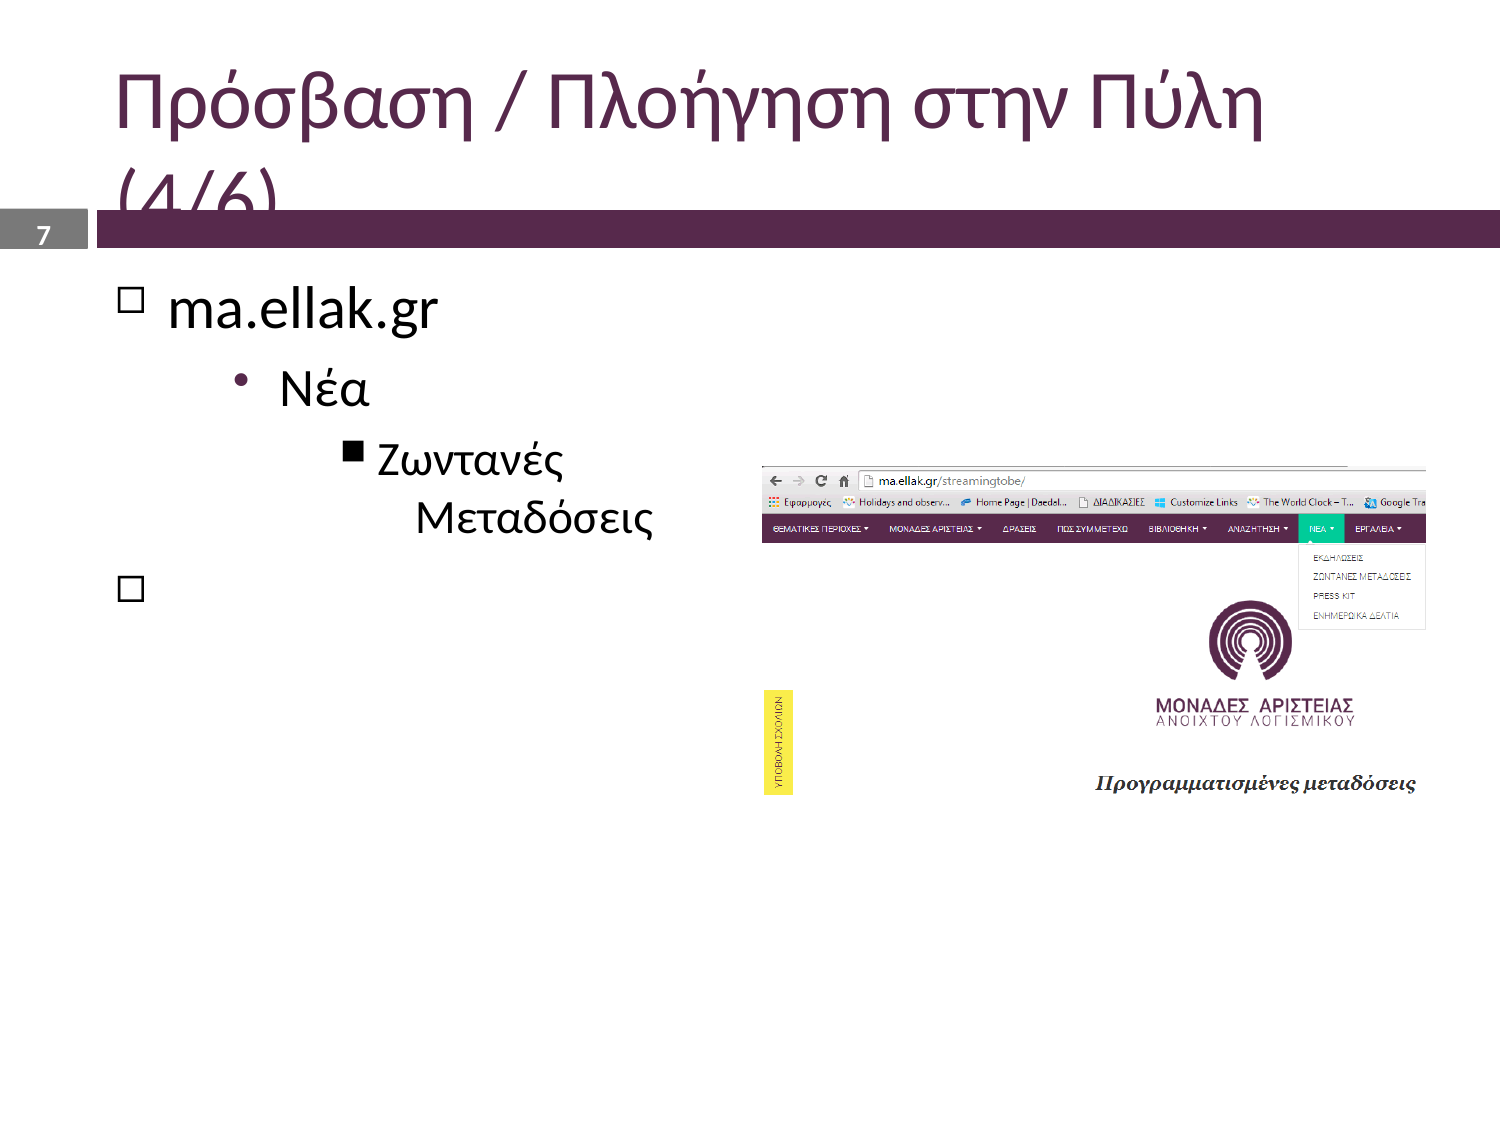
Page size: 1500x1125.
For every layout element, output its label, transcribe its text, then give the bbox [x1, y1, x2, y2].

list ma.ellak.gr Νέα Ζωντανές Μεταδόσεις [99, 260, 738, 1011]
picture [762, 466, 1426, 801]
title Πρόσβαση / Πλοήγηση στην Πύλη (4/6) [99, 37, 1438, 201]
text_box [0, 208, 88, 249]
